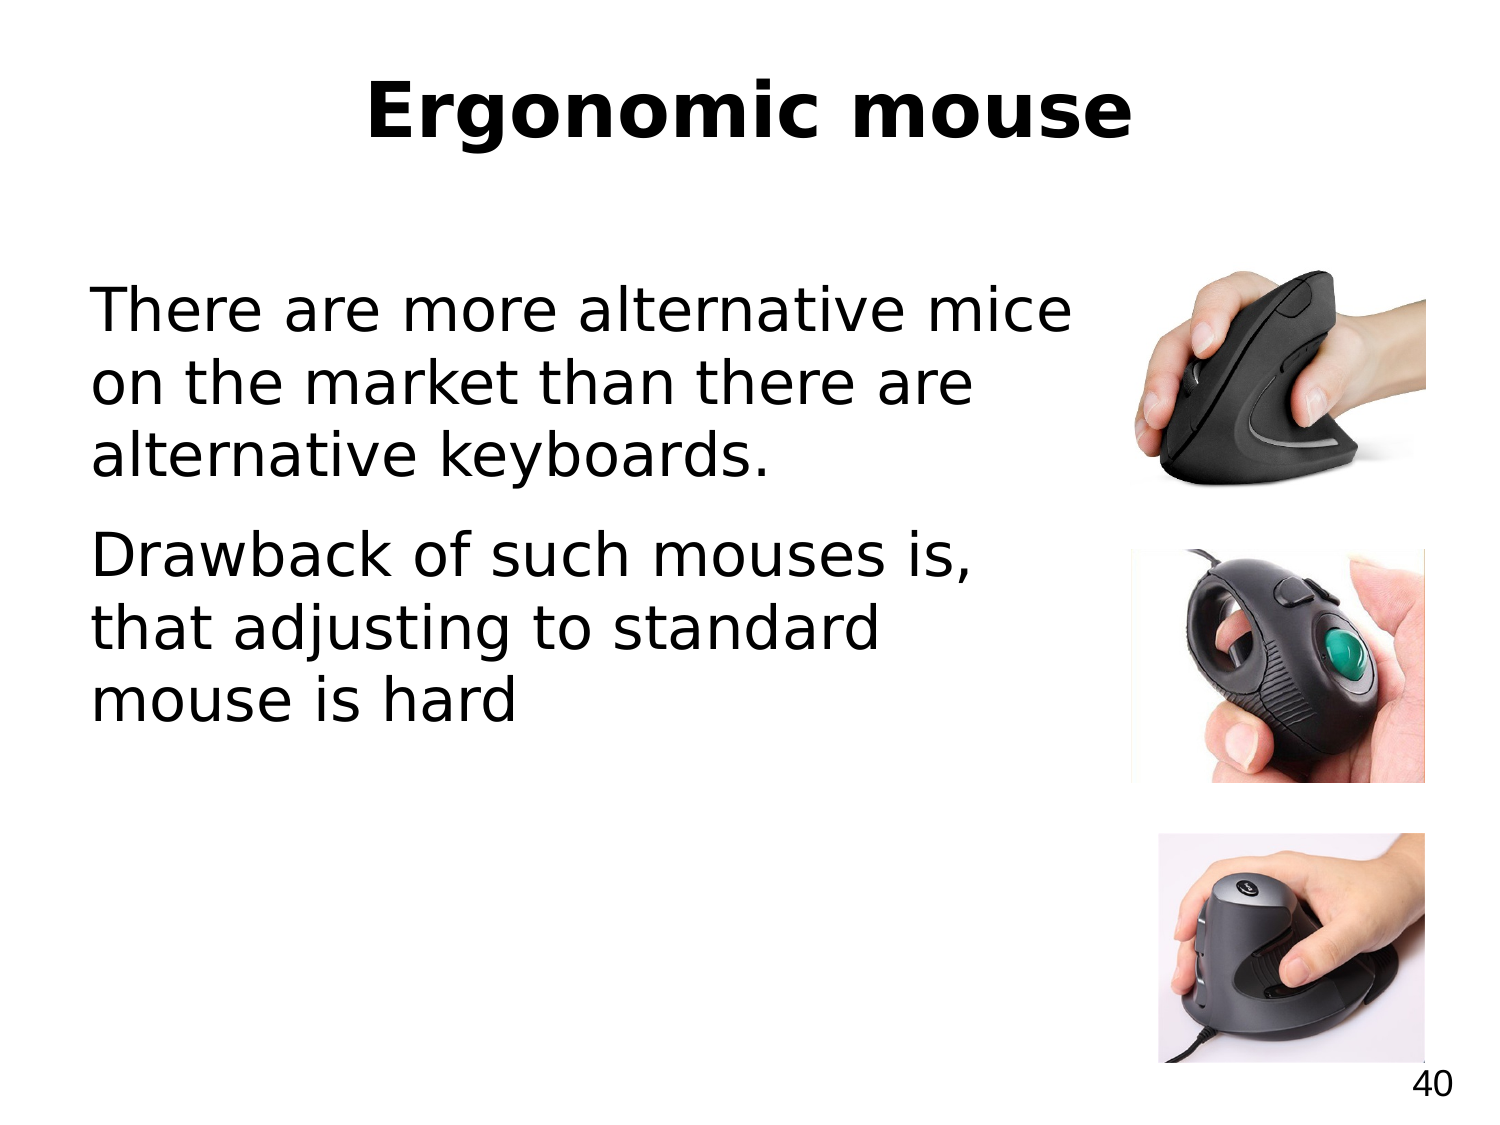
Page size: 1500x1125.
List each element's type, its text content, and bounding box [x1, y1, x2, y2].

title Ergonomic mouse [75, 44, 1425, 177]
picture [1131, 549, 1425, 783]
list There are more alternative mice on the market than there are alternative keyboards. Drawback of such mouses is, that adjusting to standard mouse is hard [75, 263, 1093, 916]
picture [1130, 262, 1426, 490]
picture [1158, 833, 1425, 1063]
